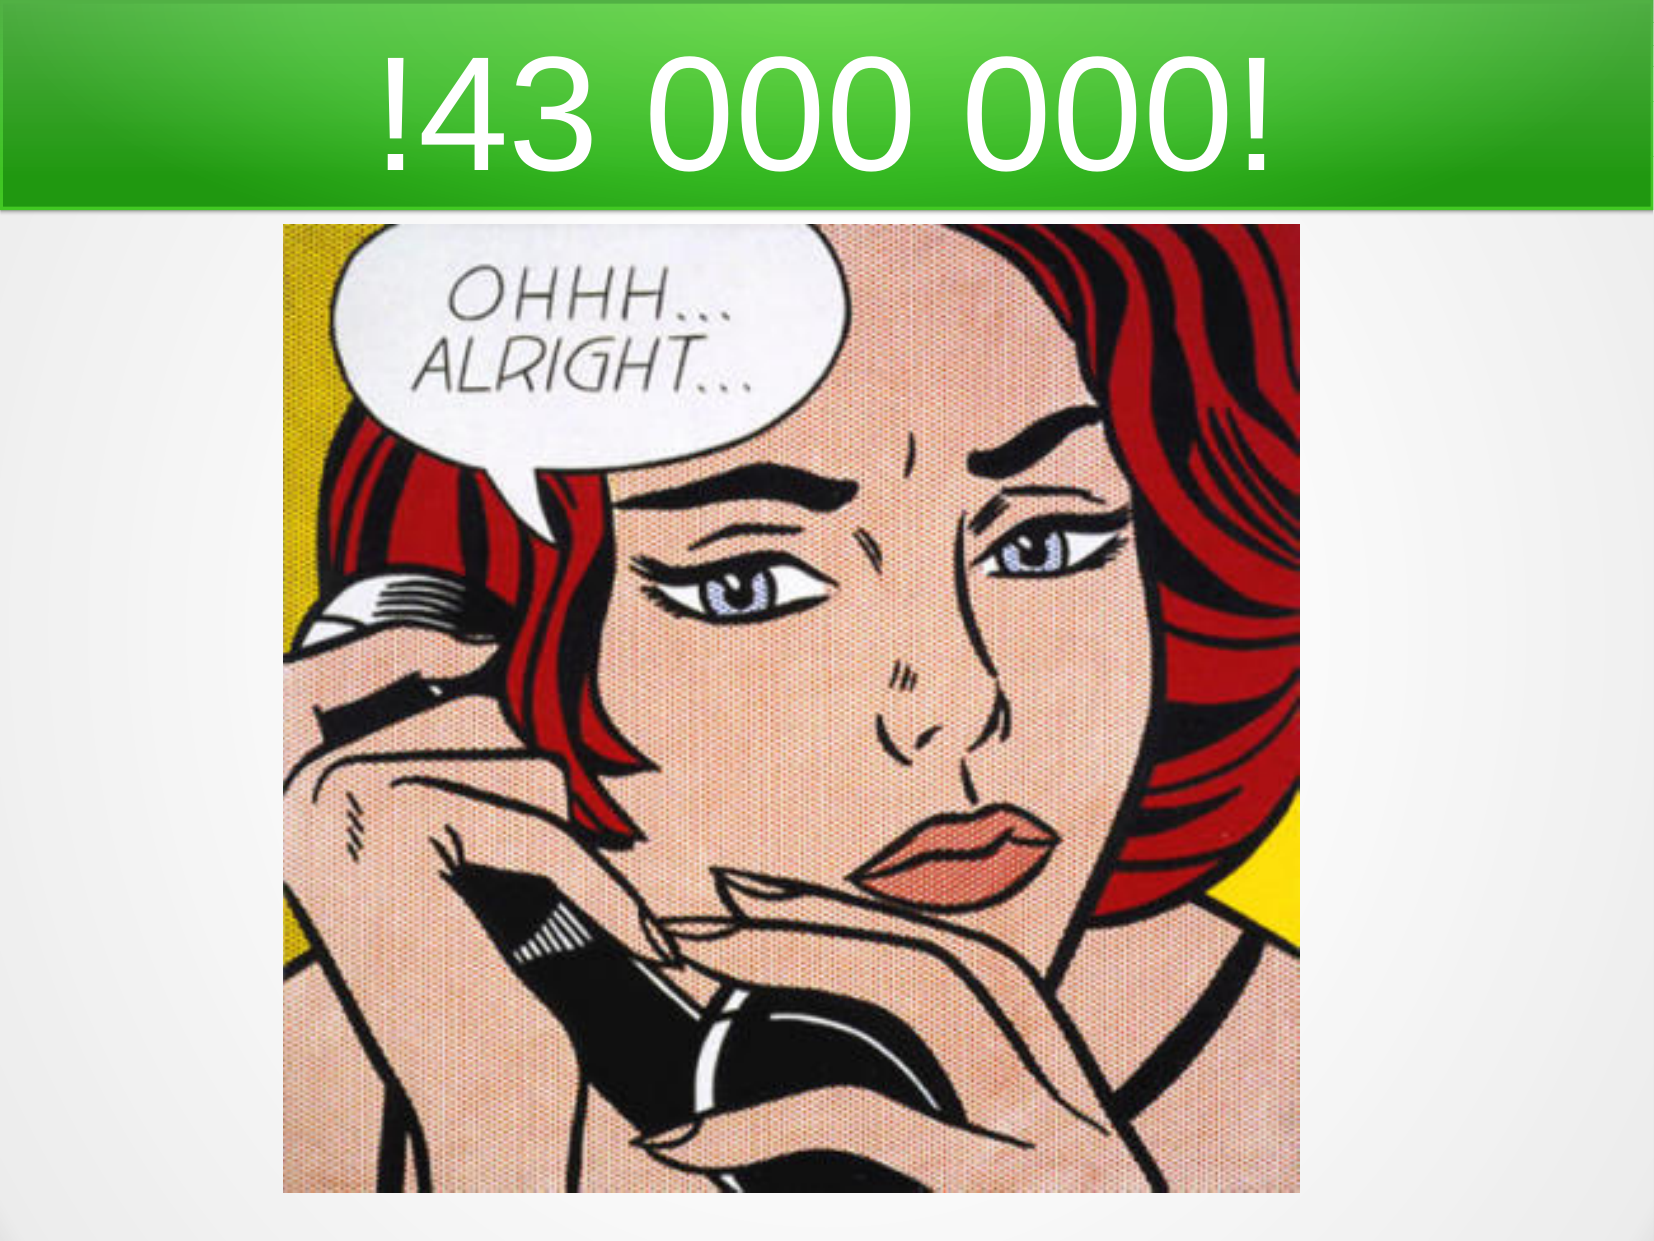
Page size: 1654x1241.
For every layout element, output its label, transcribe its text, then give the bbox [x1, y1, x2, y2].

picture [283, 224, 1300, 1193]
title !43 000 000! [82, 23, 1571, 206]
